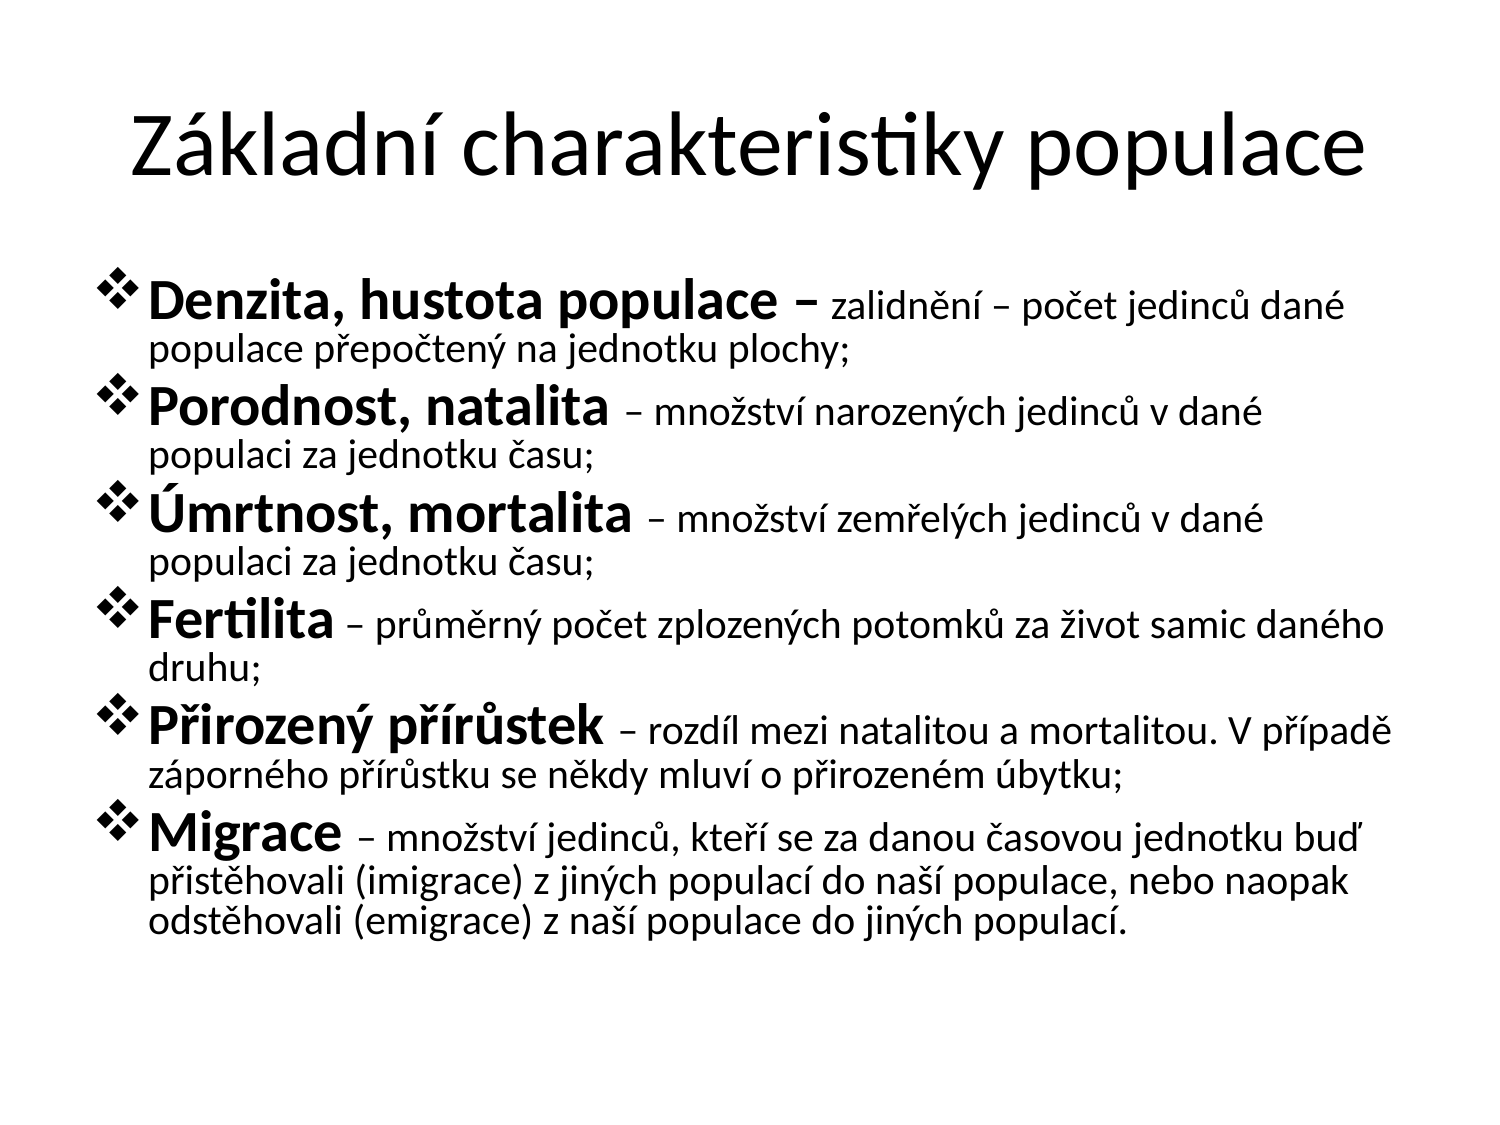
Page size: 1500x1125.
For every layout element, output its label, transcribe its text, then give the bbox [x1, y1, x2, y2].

list Denzita, hustota populace – zalidnění – počet jedinců dané populace přepočtený na jednotku plochy; Porodnost, natalita – množství narozených jedinců v dané populaci za jednotku času; Úmrtnost, mortalita – množství zemřelých jedinců v dané populaci za jednotku času; Fertilita – průměrný počet zplozených potomků za život samic daného druhu; Přirozený přírůstek – rozdíl mezi natalitou a mortalitou. V případě záporného přírůstku se někdy mluví o přirozeném úbytku; Migrace – množství jedinců, kteří se za danou časovou jednotku buď přistěhovali (imigrace) z jiných populací do naší populace, nebo naopak odstěhovali (emigrace) z naší populace do jiných populací. [76, 267, 1427, 1064]
title Základní charakteristiky populace [75, 45, 1426, 233]
